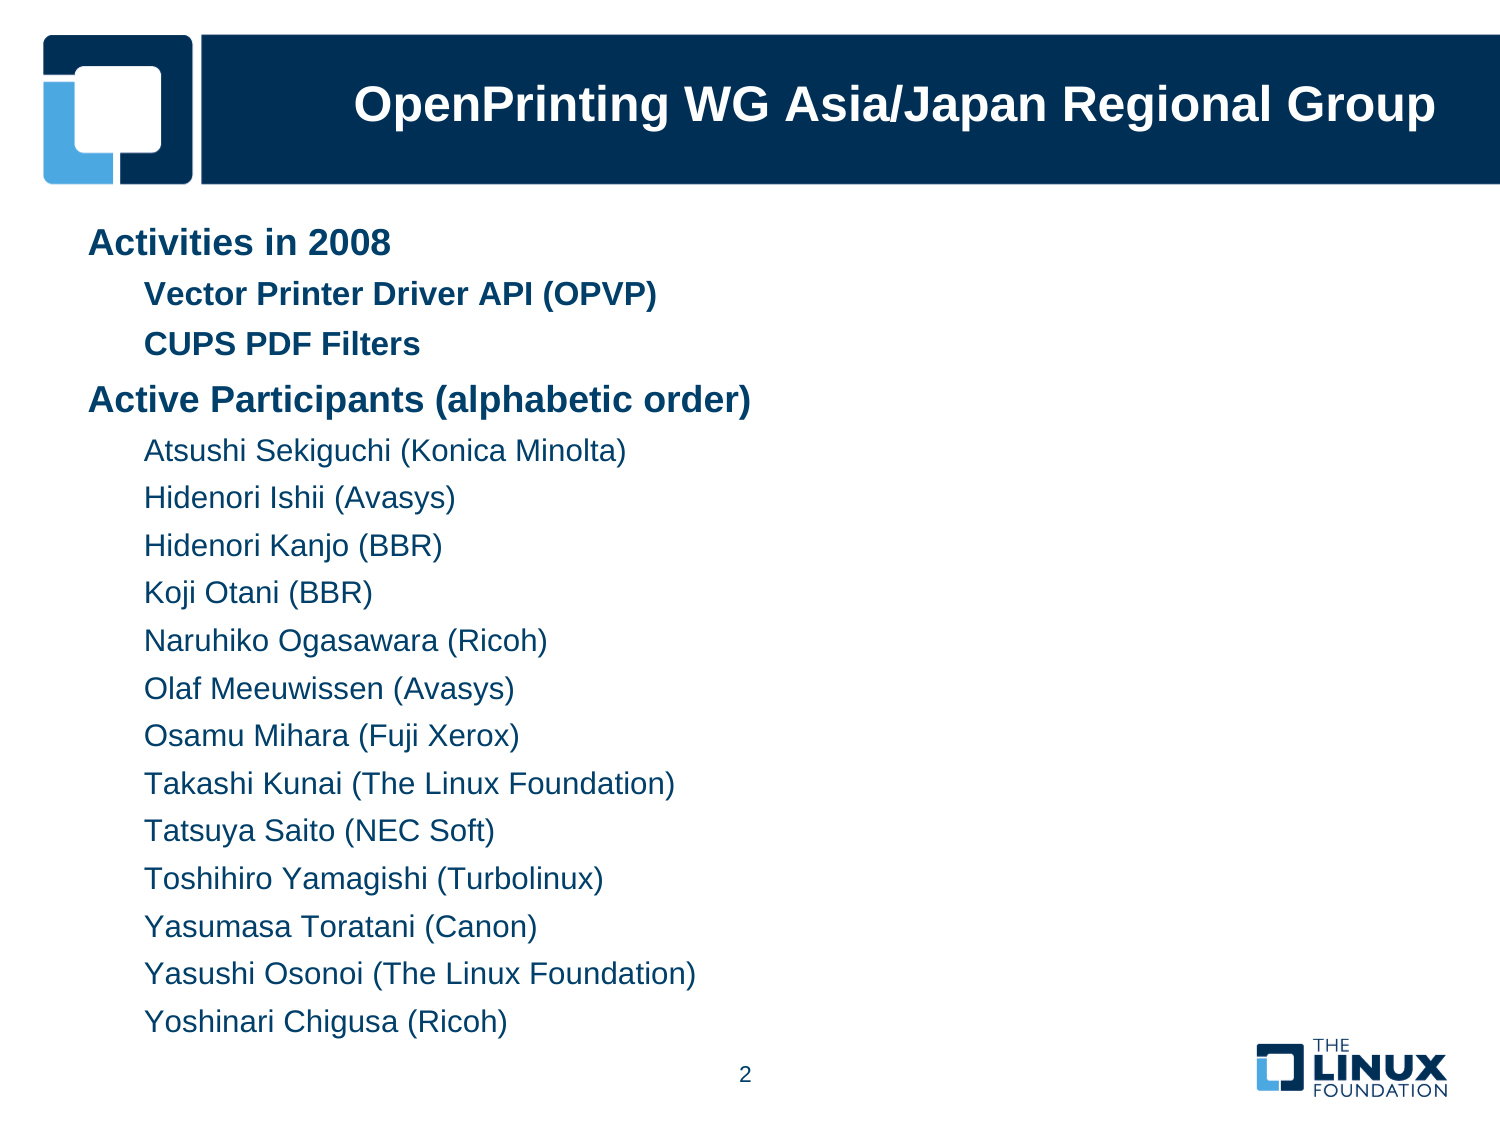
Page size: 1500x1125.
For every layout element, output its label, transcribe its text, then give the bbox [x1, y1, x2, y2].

picture [0, 0, 1500, 1125]
list Activities in 2008 Vector Printer Driver API (OPVP) CUPS PDF Filters Active Participants (alphabetic order) Atsushi Sekiguchi (Konica Minolta) Hidenori Ishii (Avasys) Hidenori Kanjo (BBR) Koji Otani (BBR) Naruhiko Ogasawara (Ricoh) Olaf Meeuwissen (Avasys) Osamu Mihara (Fuji Xerox) Takashi Kunai (The Linux Foundation) Tatsuya Saito (NEC Soft) Toshihiro Yamagishi (Turbolinux) Yasumasa Toratani (Canon) Yasushi Osonoi (The Linux Foundation) Yoshinari Chigusa (Ricoh) [87, 224, 1450, 1048]
title OpenPrinting WG Asia/Japan Regional Group [249, 44, 1438, 168]
